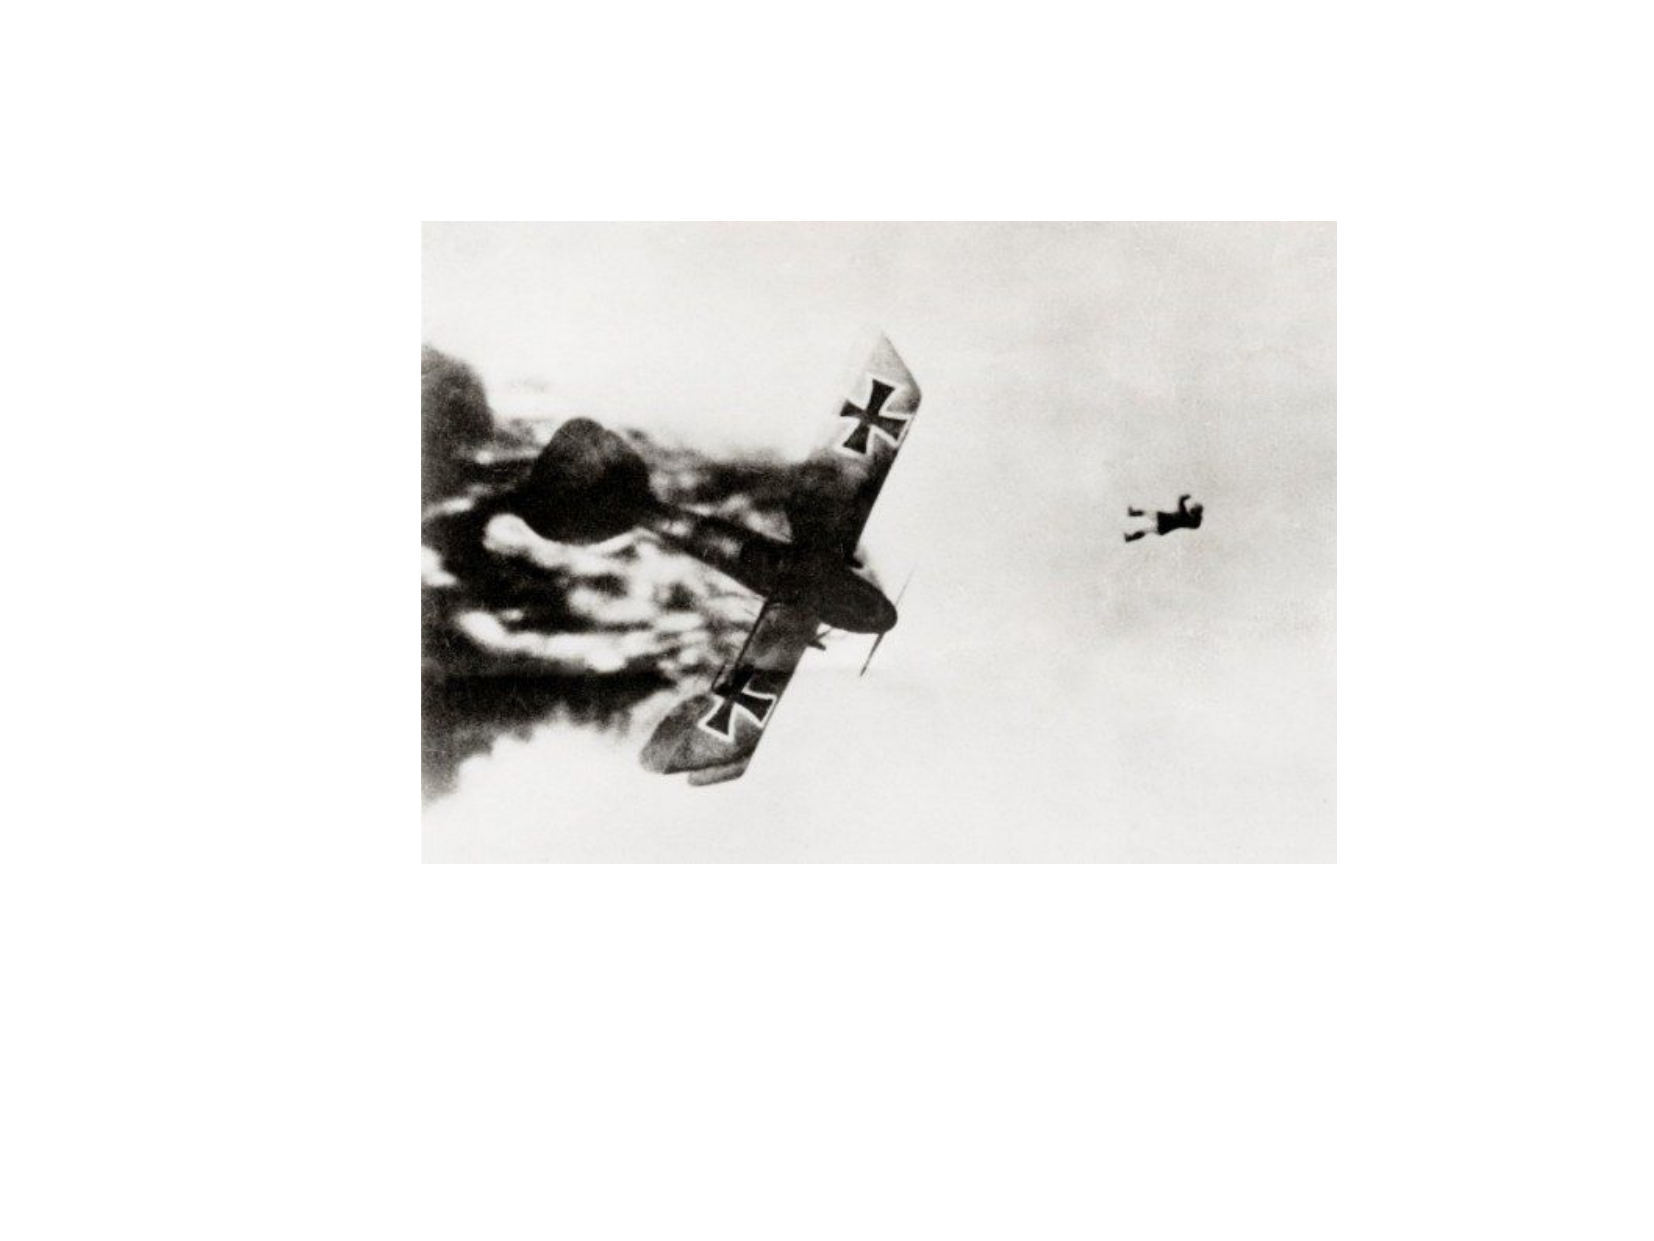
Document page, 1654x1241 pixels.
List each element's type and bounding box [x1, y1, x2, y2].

picture [421, 221, 1337, 864]
